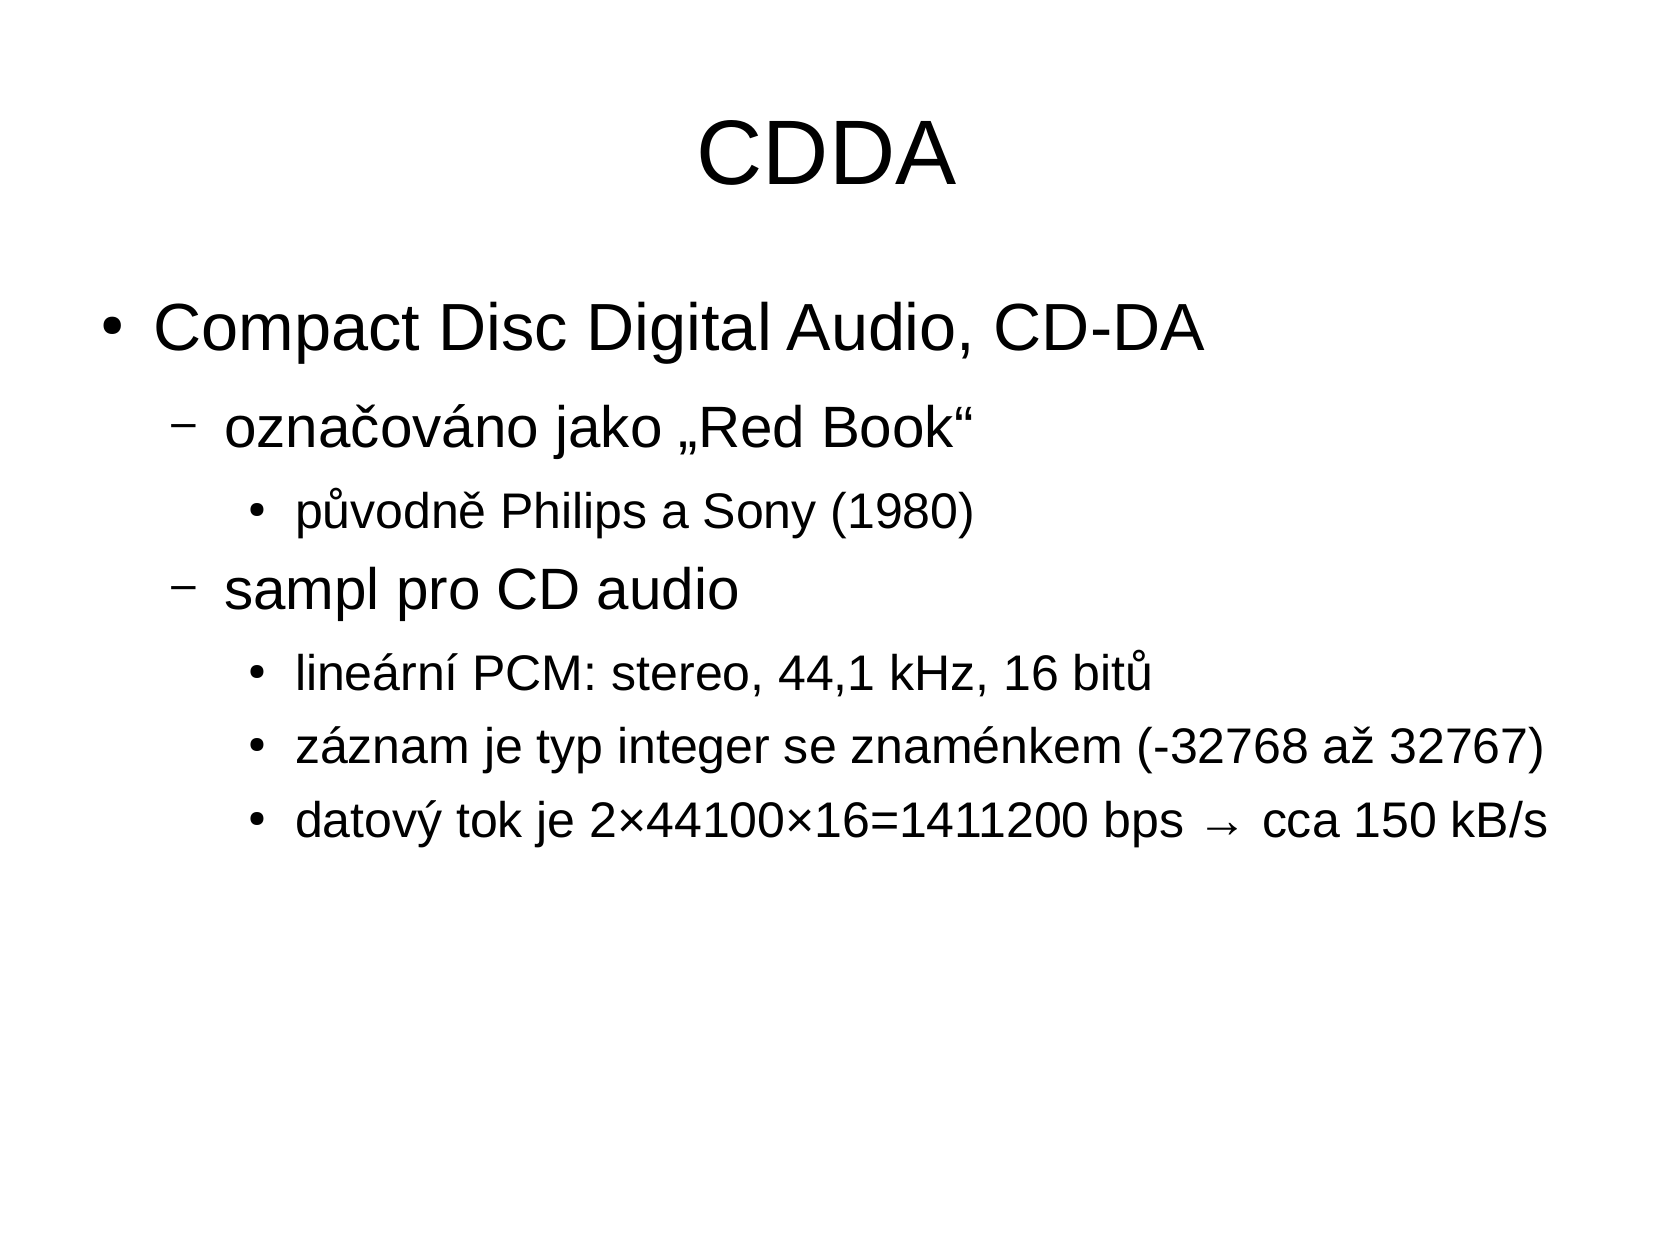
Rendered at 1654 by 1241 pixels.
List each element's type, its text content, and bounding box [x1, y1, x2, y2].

list Compact Disc Digital Audio, CD-DA označováno jako „Red Book“ původně Philips a Sony (1980) sampl pro CD audio lineární PCM: stereo, 44,1 kHz, 16 bitů záznam je typ integer se znaménkem (-32768 až 32767) datový tok je 2×44100×16=1411200 bps → cca 150 kB/s [82, 290, 1571, 1109]
title CDDA [82, 49, 1571, 257]
